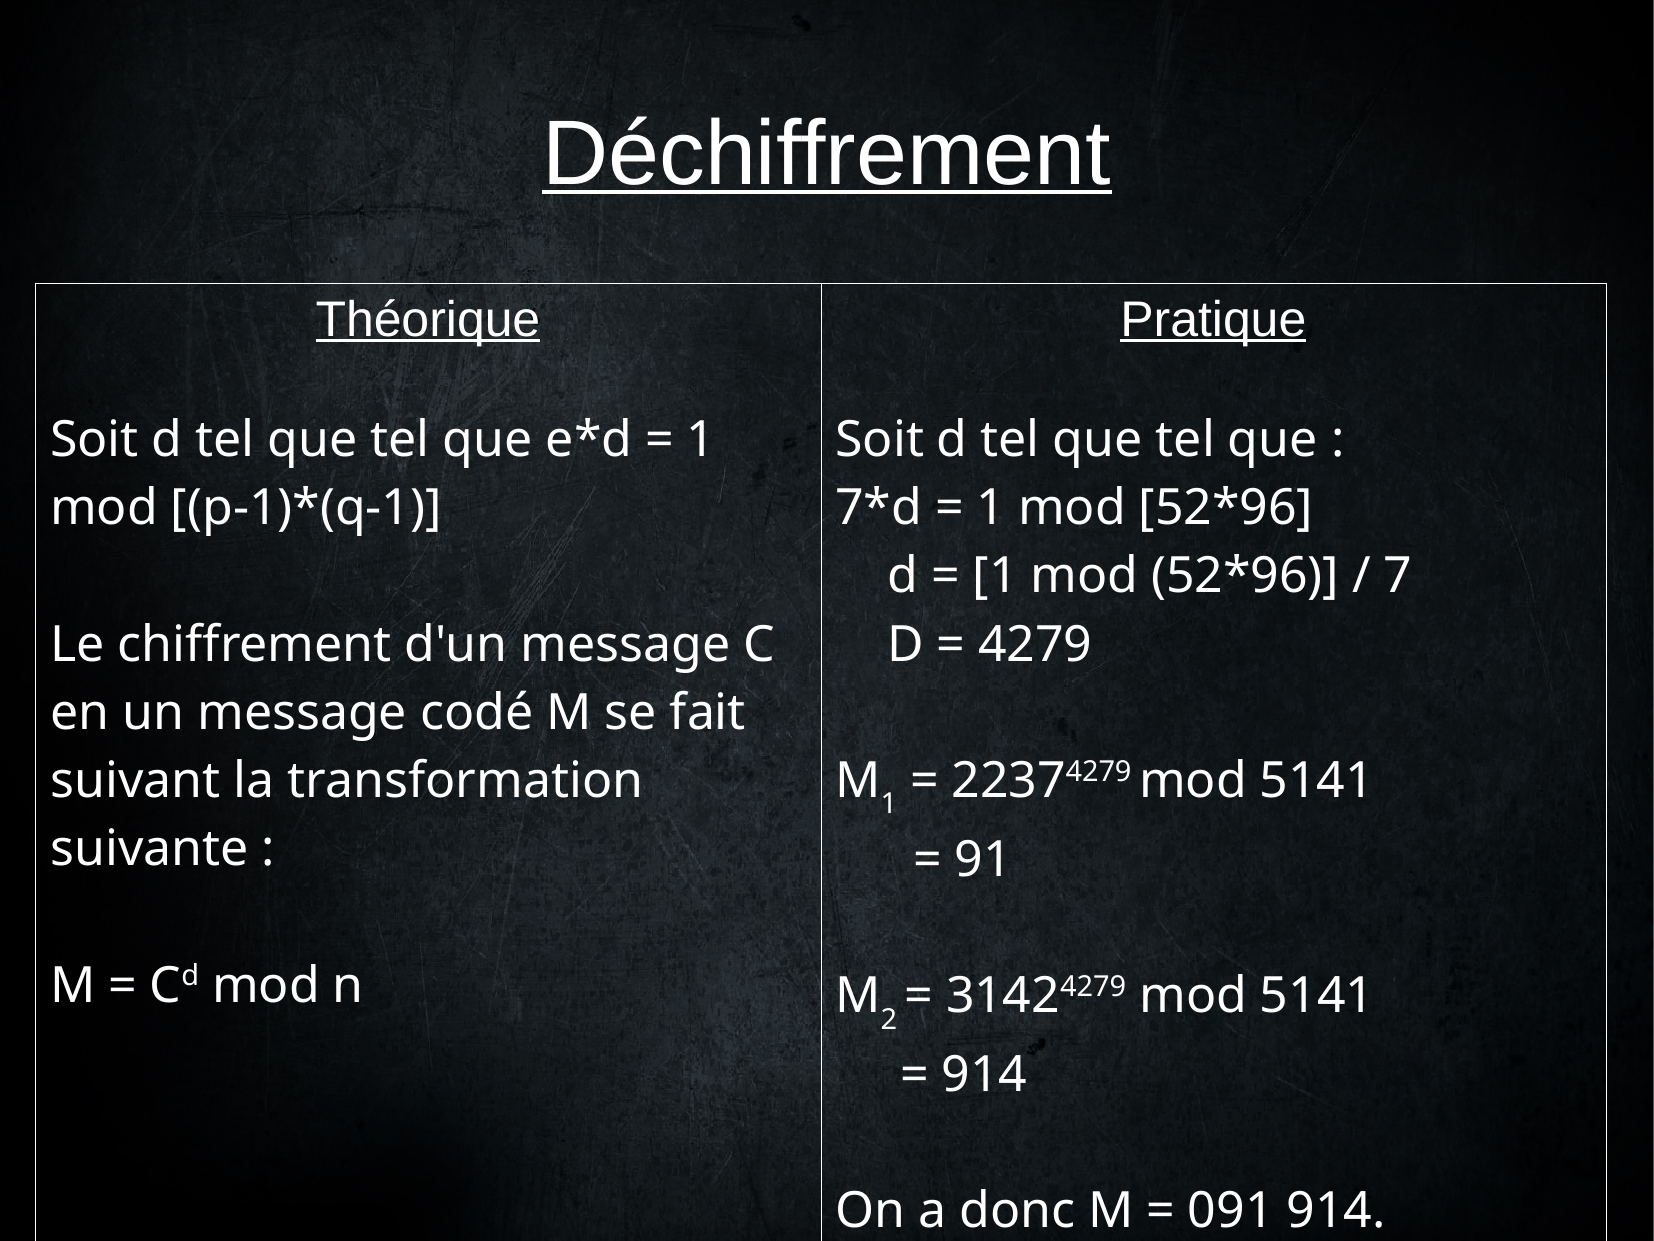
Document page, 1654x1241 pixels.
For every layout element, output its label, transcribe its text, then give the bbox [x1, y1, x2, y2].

title Déchiffrement [82, 49, 1571, 257]
table_header Pratique Soit d tel que tel que : 7*d = 1 mod [52*96] d = [1 mod (52*96)] / 7 D = 4279 M1 = 22374279 mod 5141 = 91 M2 = 31424279 mod 5141 = 914 On a donc M = 091 914. [822, 284, 1606, 1241]
table_header Théorique Soit d tel que tel que e*d = 1 mod [(p-1)*(q-1)] Le chiffrement d'un message C en un message codé M se fait suivant la transformation suivante : M = Cd mod n [36, 284, 821, 1241]
picture [0, 0, 1654, 1241]
